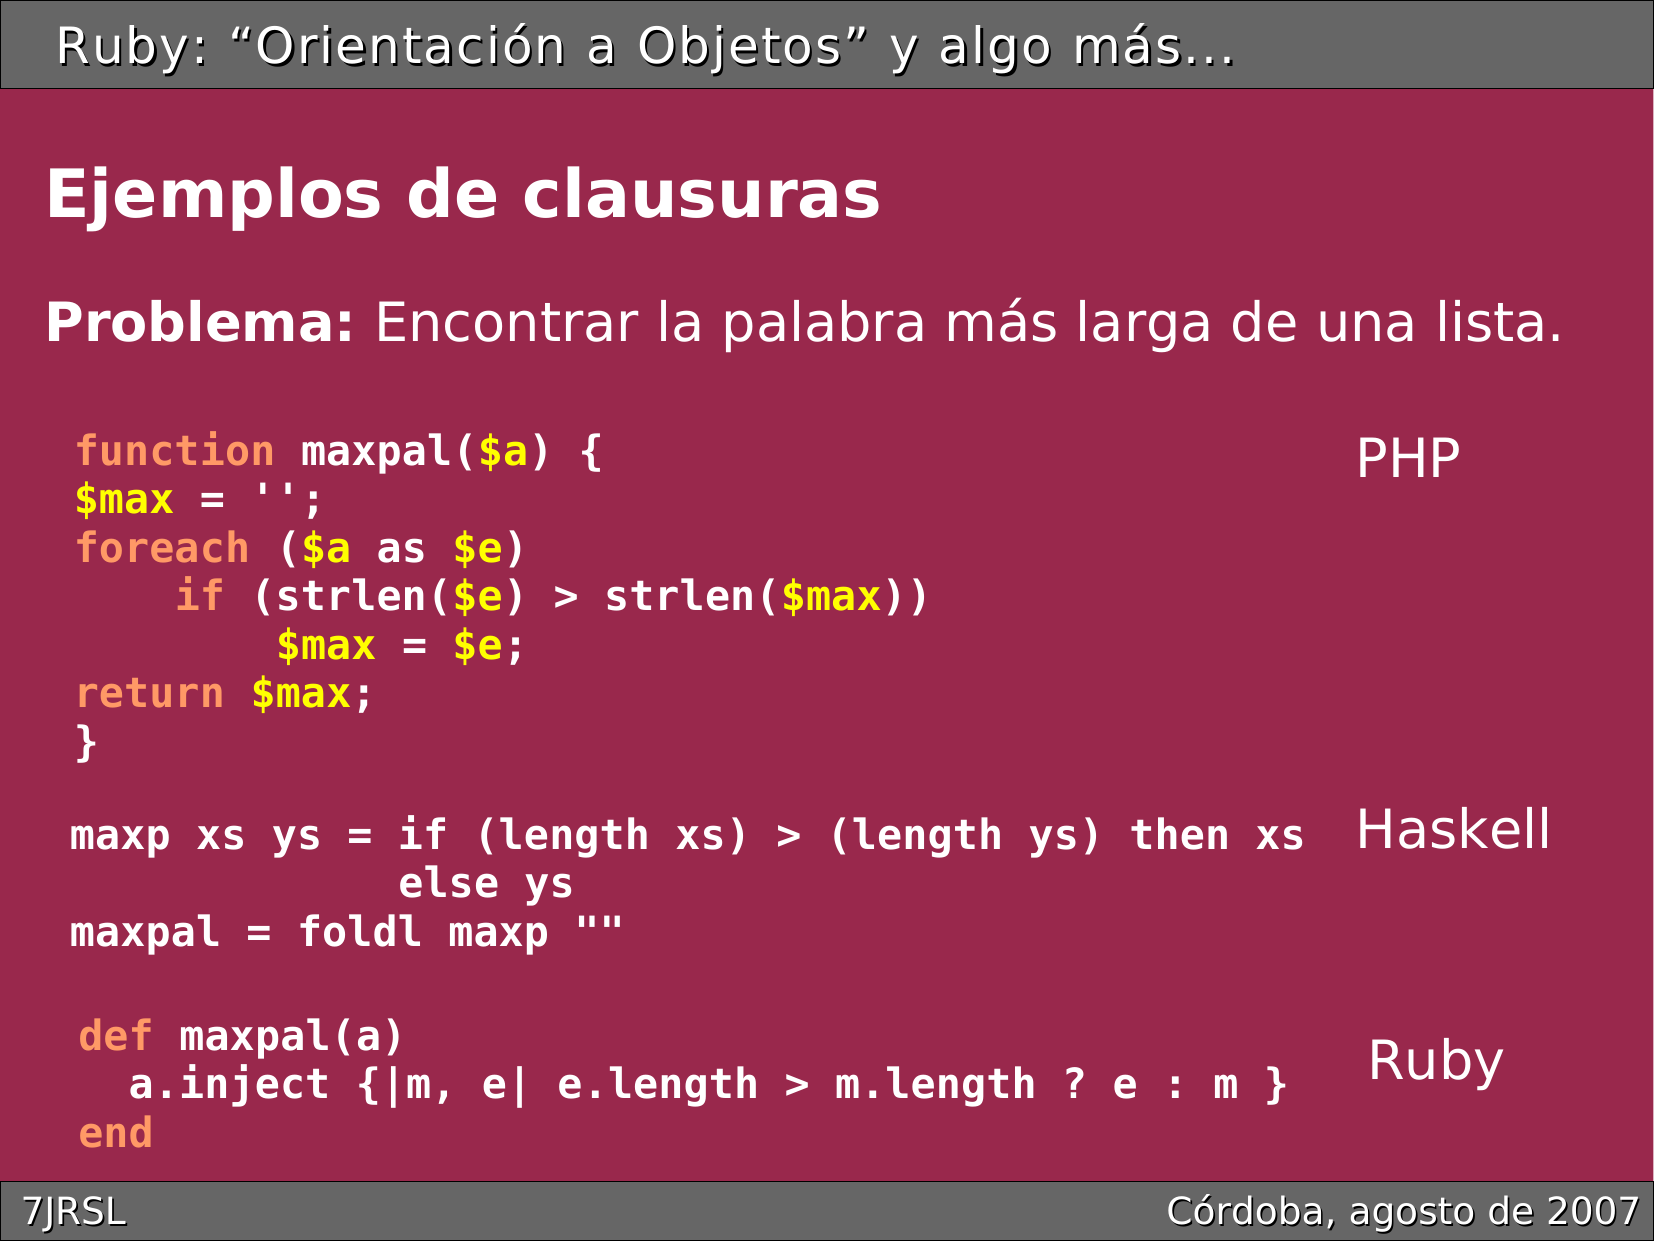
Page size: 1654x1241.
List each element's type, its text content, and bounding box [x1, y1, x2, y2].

text_box [0, 1181, 1654, 1241]
text_box Córdoba, agosto de 2007 [1151, 1182, 1654, 1241]
text_box Haskell [1340, 791, 1577, 880]
text_box PHP [1340, 419, 1489, 508]
text_box maxp xs ys = if (length xs) > (length ys) then xs else ys maxpal = foldl maxp "" [55, 803, 1323, 964]
text_box Ejemplos de clausuras [29, 147, 1625, 241]
text_box function maxpal($a) { $max = ''; foreach ($a as $e) if (strlen($e) > strlen($max)) $max = $e; return $max; } [59, 419, 948, 774]
text_box 7JRSL [5, 1182, 178, 1241]
text_box def maxpal(a) a.inject {|m, e| e.length > m.length ? e : m } end [63, 1003, 1306, 1165]
text_box Ruby: “Orientación a Objetos” y algo más... [40, 9, 1565, 89]
text_box [0, 0, 1654, 89]
text_box Ruby [1352, 1021, 1589, 1111]
text_box Problema: Encontrar la palabra más larga de una lista. [29, 283, 1654, 373]
